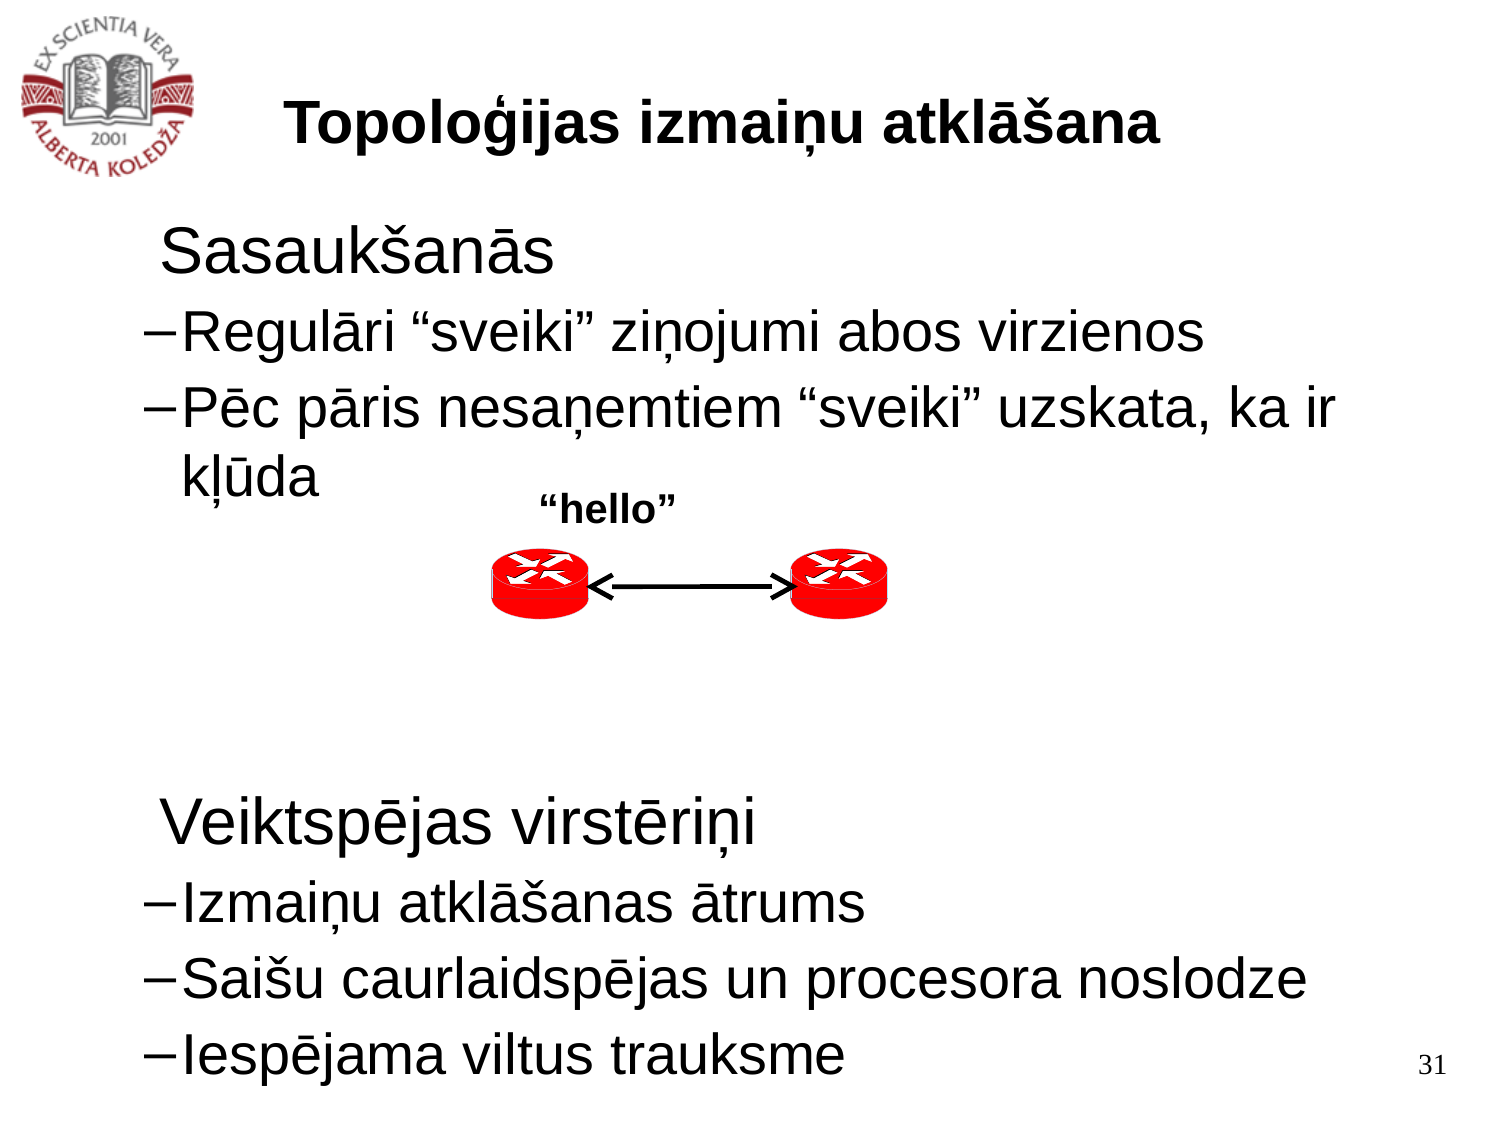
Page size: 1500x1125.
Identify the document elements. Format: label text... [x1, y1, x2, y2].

text_box [491, 548, 589, 620]
title Topoloģijas izmaiņu atklāšana [50, 62, 1374, 175]
text_box “hello” [523, 474, 693, 540]
picture [21, 16, 194, 177]
list Sasaukšanās Regulāri “sveiki” ziņojumi abos virzienos Pēc pāris nesaņemtiem “sveiki” uzskata, ka ir kļūda Veiktspējas virstēriņi Izmaiņu atklāšanas ātrums Saišu caurlaidspējas un procesora noslodze Iespējama viltus trauksme [74, 200, 1463, 1101]
text_box [790, 548, 888, 620]
